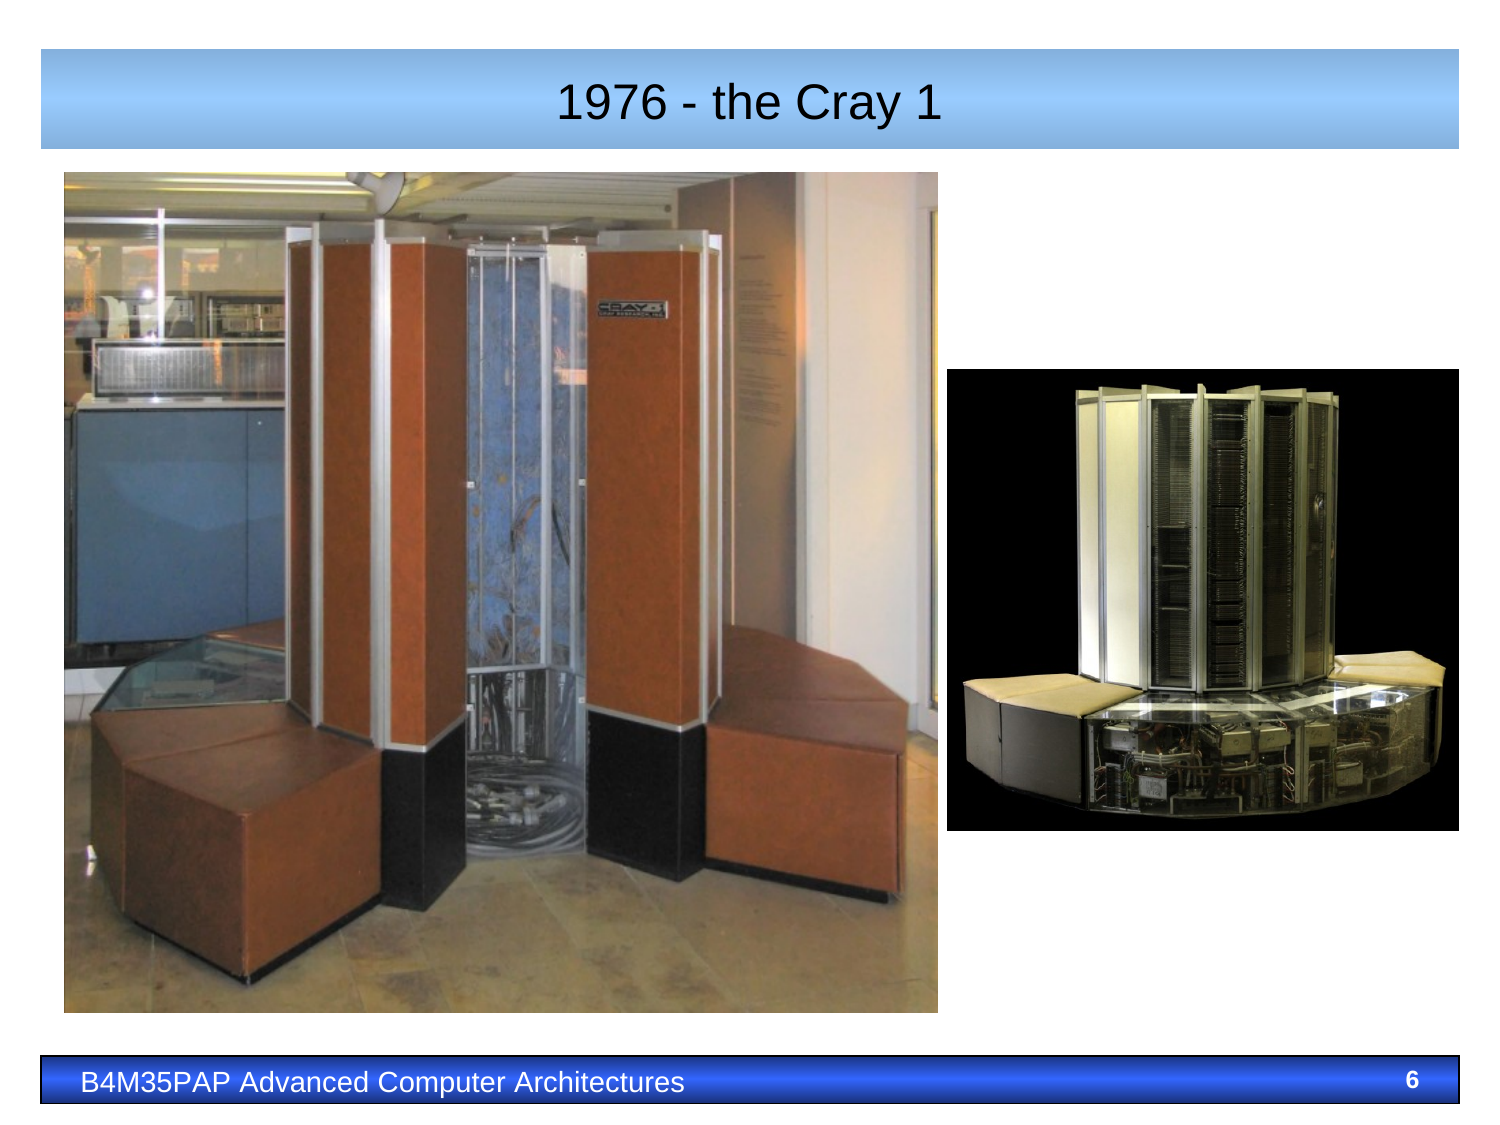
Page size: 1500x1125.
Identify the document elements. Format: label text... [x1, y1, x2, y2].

picture [947, 369, 1459, 831]
title 1976 - the Cray 1 [41, 49, 1459, 149]
picture [64, 172, 938, 1013]
